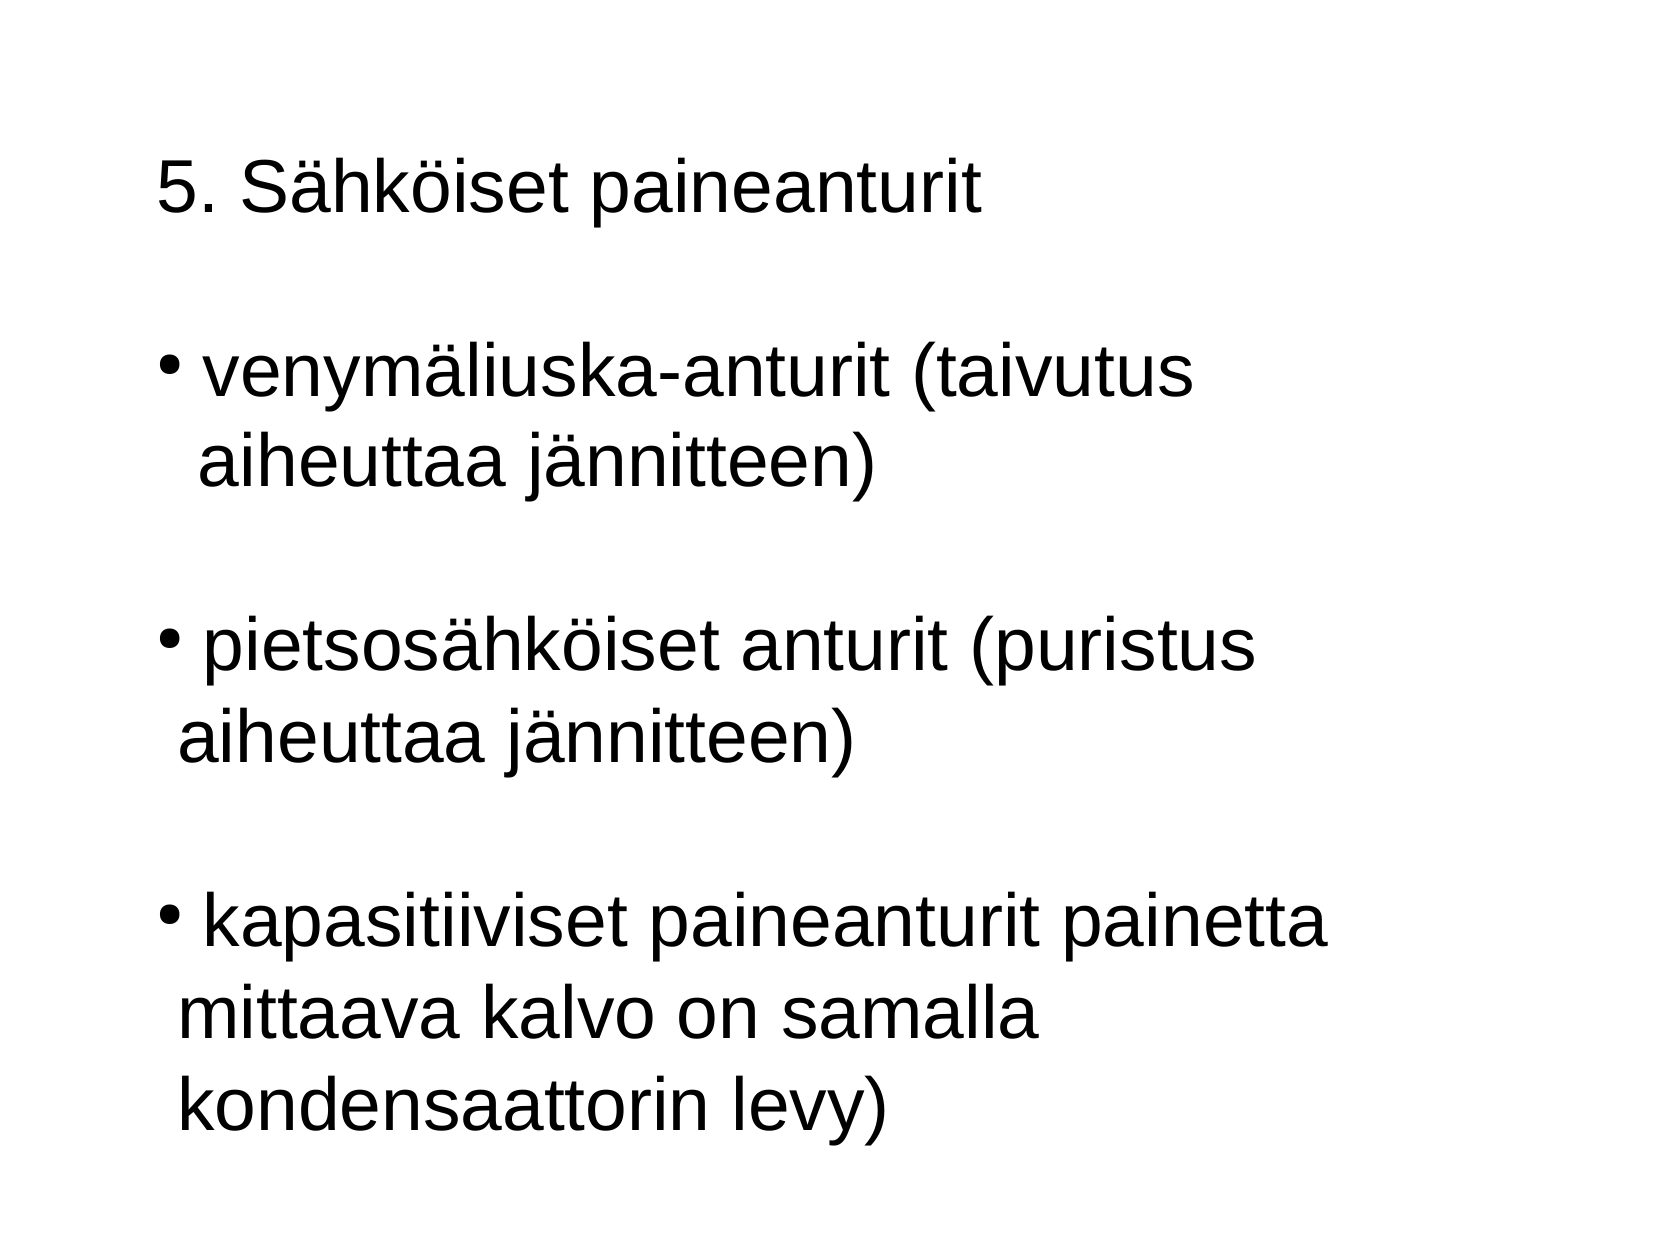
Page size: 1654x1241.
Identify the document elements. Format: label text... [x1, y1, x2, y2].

text_box 5. Sähköiset paineanturit venymäliuska-anturit (taivutus aiheuttaa jännitteen) pietsosähköiset anturit (puristus aiheuttaa jännitteen) kapasitiiviset paineanturit painetta mittaava kalvo on samalla kondensaattorin levy) [141, 129, 1524, 1193]
